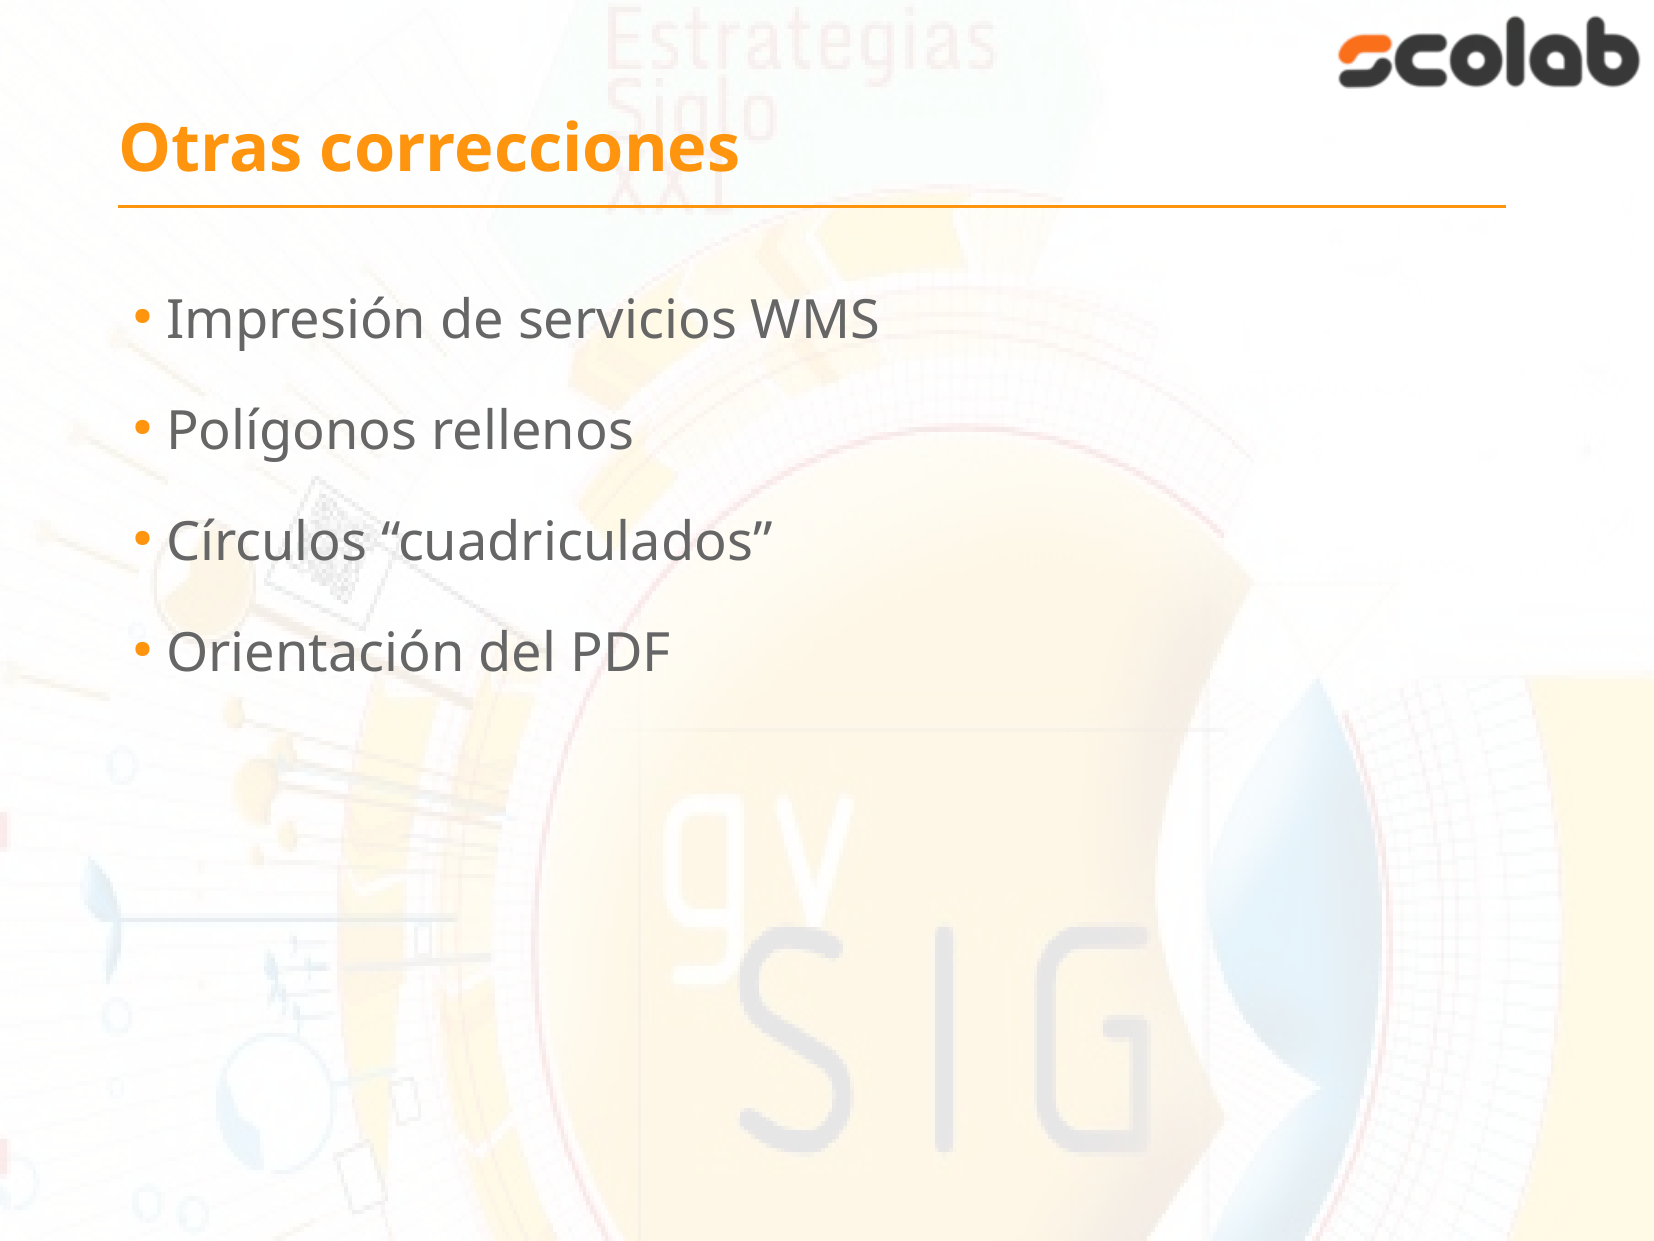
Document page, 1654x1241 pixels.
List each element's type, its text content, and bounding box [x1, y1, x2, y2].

title Otras correcciones [118, 96, 1607, 195]
picture [0, 0, 1654, 1241]
text_box Impresión de servicios WMS Polígonos rellenos Círculos “cuadriculados” Orientación del PDF [118, 236, 1506, 674]
